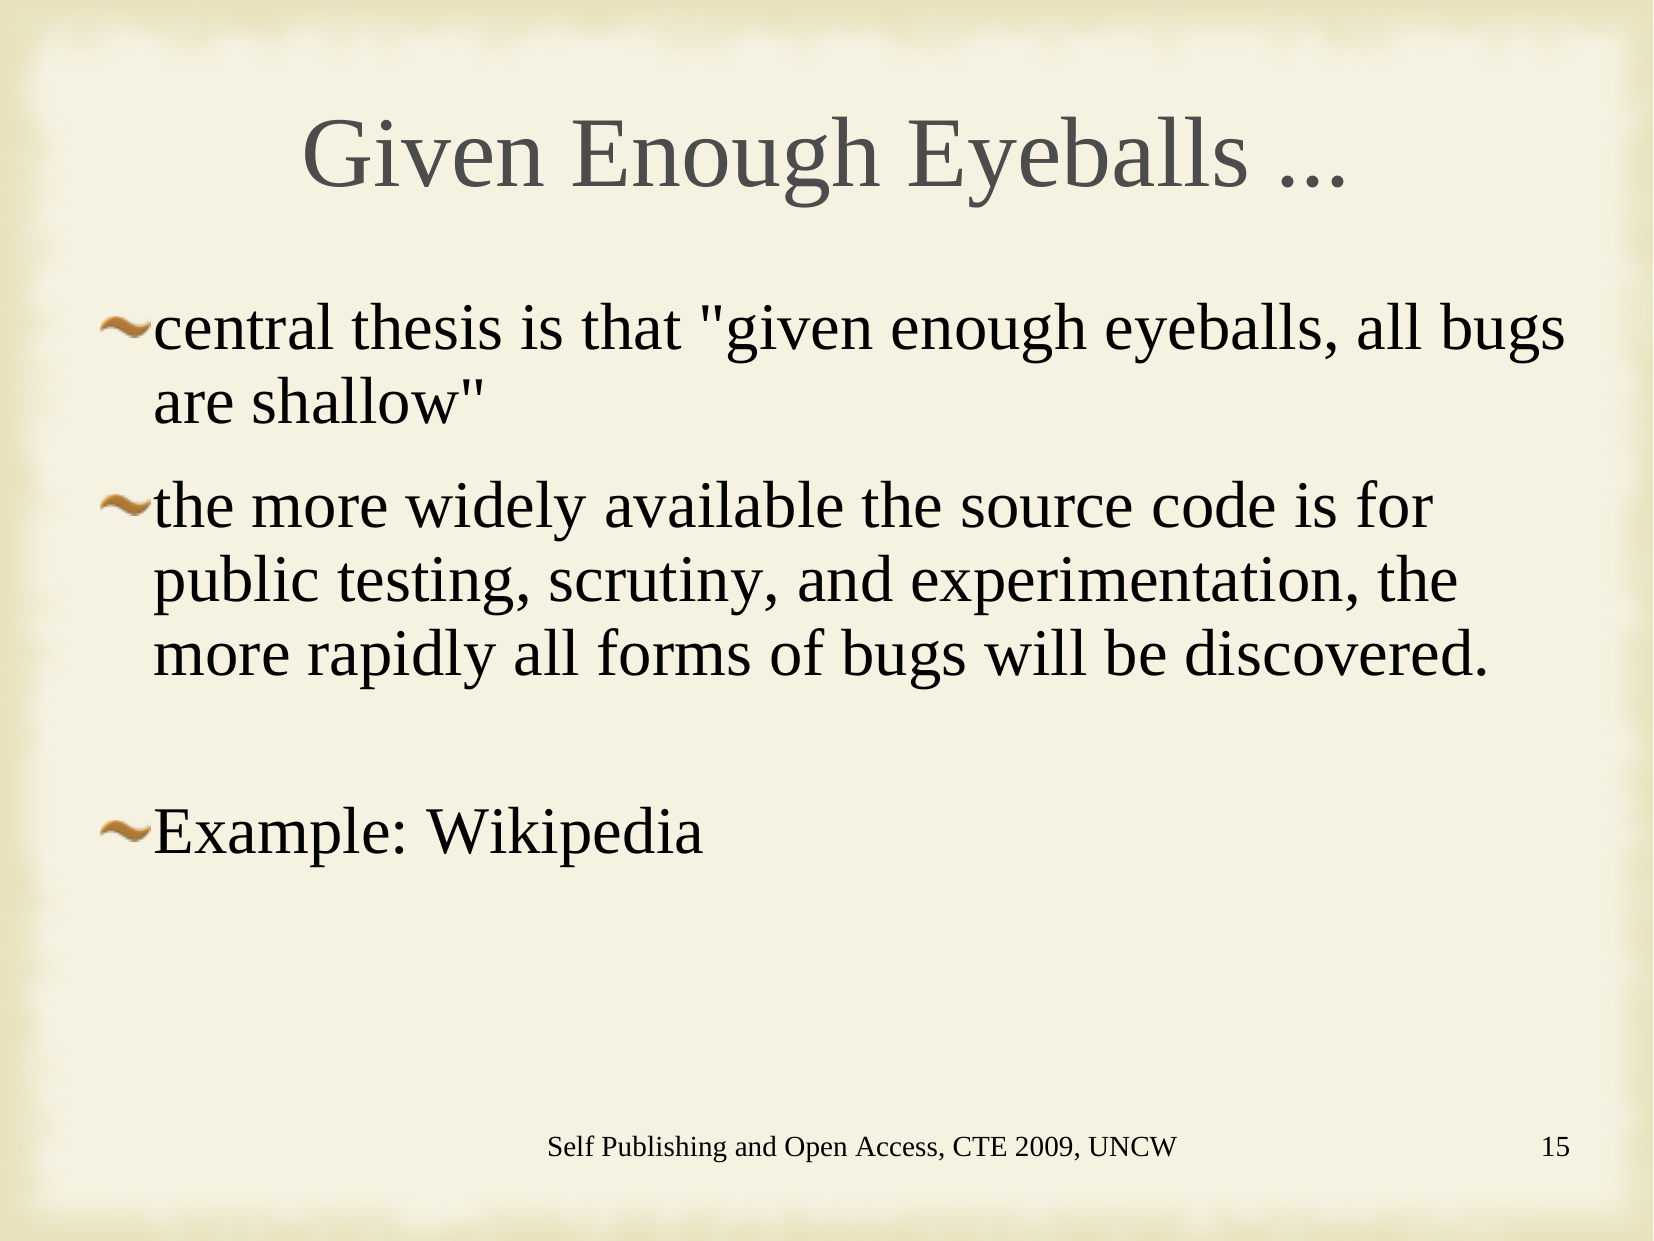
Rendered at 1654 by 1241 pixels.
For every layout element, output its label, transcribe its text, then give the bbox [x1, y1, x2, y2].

title Given Enough Eyeballs ... [82, 49, 1571, 257]
list central thesis is that "given enough eyeballs, all bugs are shallow" the more widely available the source code is for public testing, scrutiny, and experimentation, the more rapidly all forms of bugs will be discovered. Example: Wikipedia [82, 290, 1571, 1109]
picture [0, 0, 1654, 1241]
